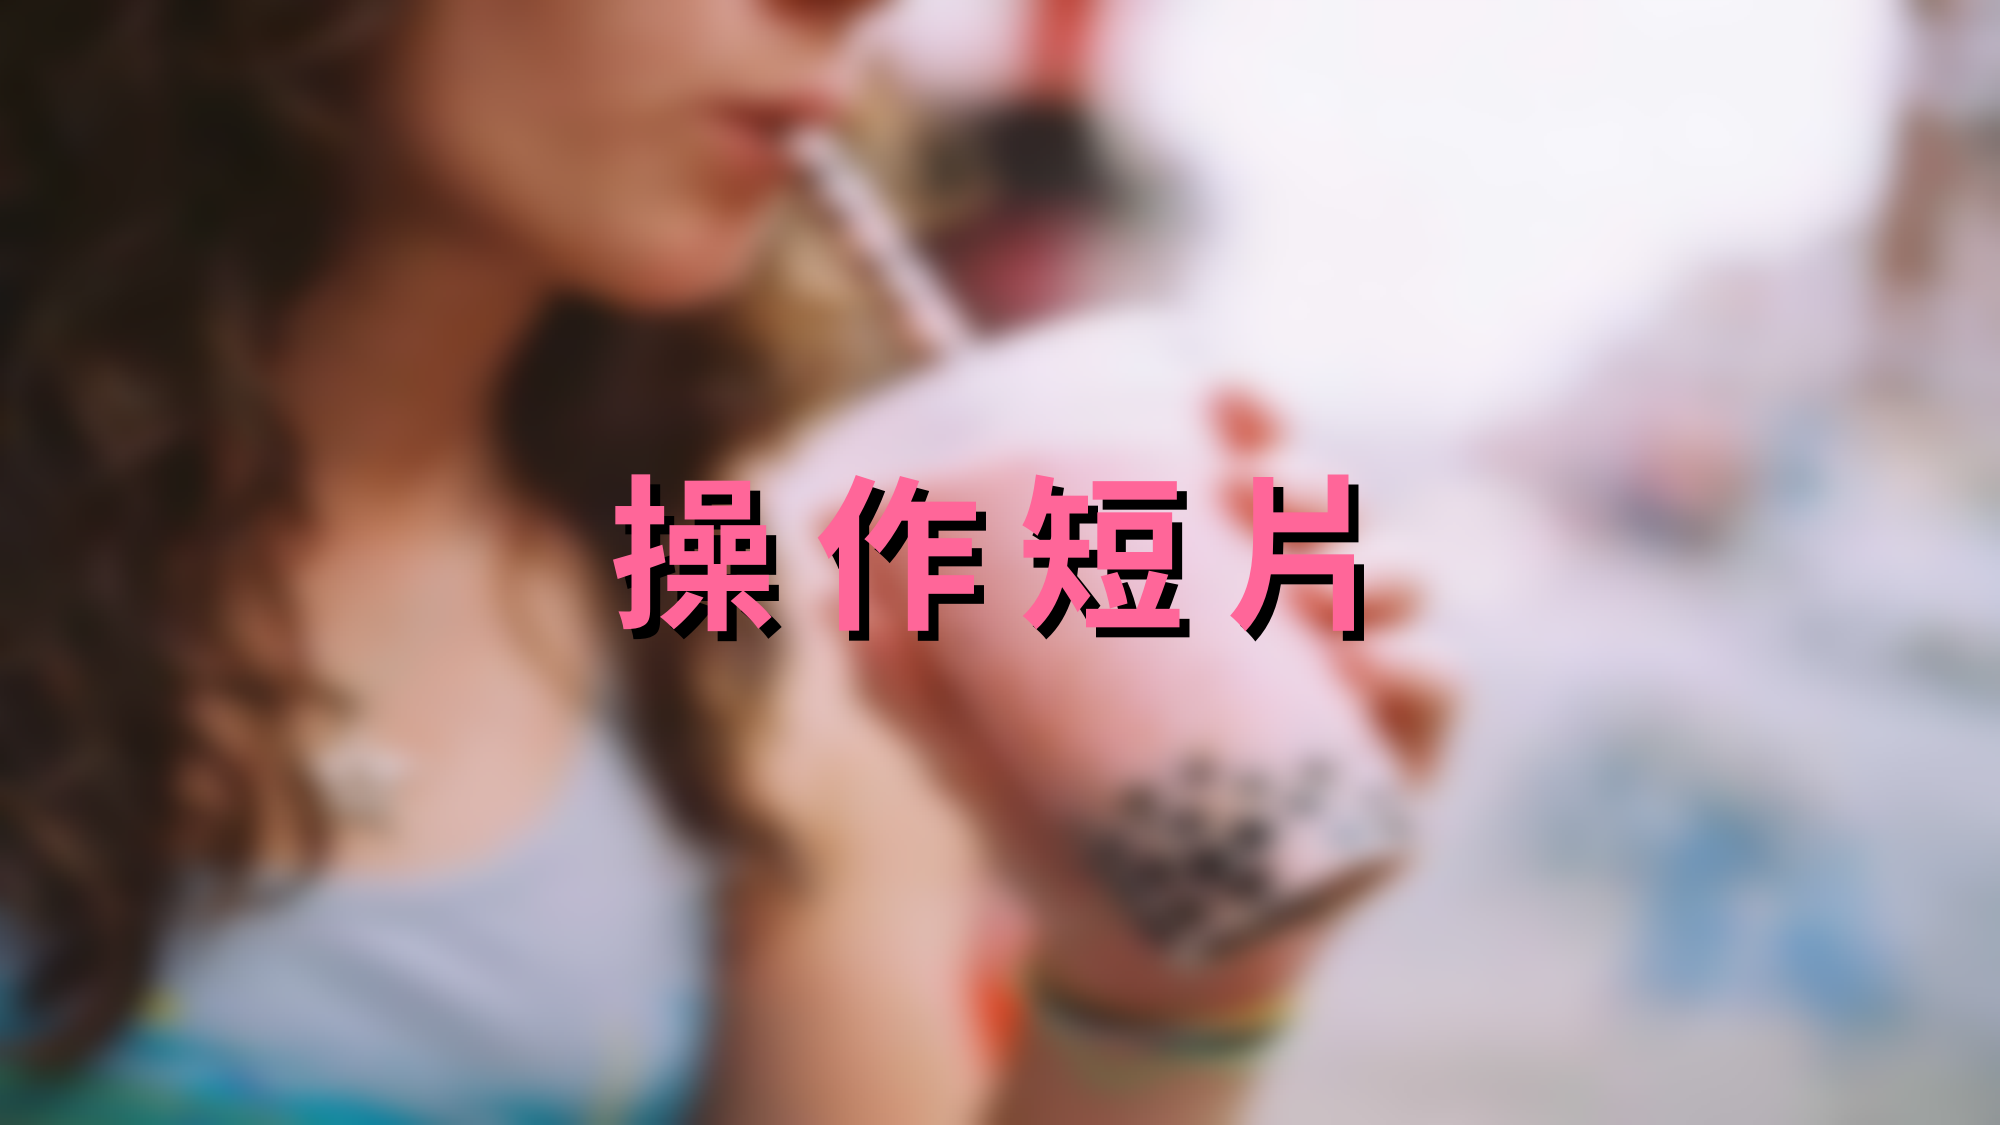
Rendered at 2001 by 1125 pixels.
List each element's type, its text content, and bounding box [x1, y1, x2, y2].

picture [0, 0, 2000, 1125]
title 操 作 短 片 [137, 453, 1863, 672]
